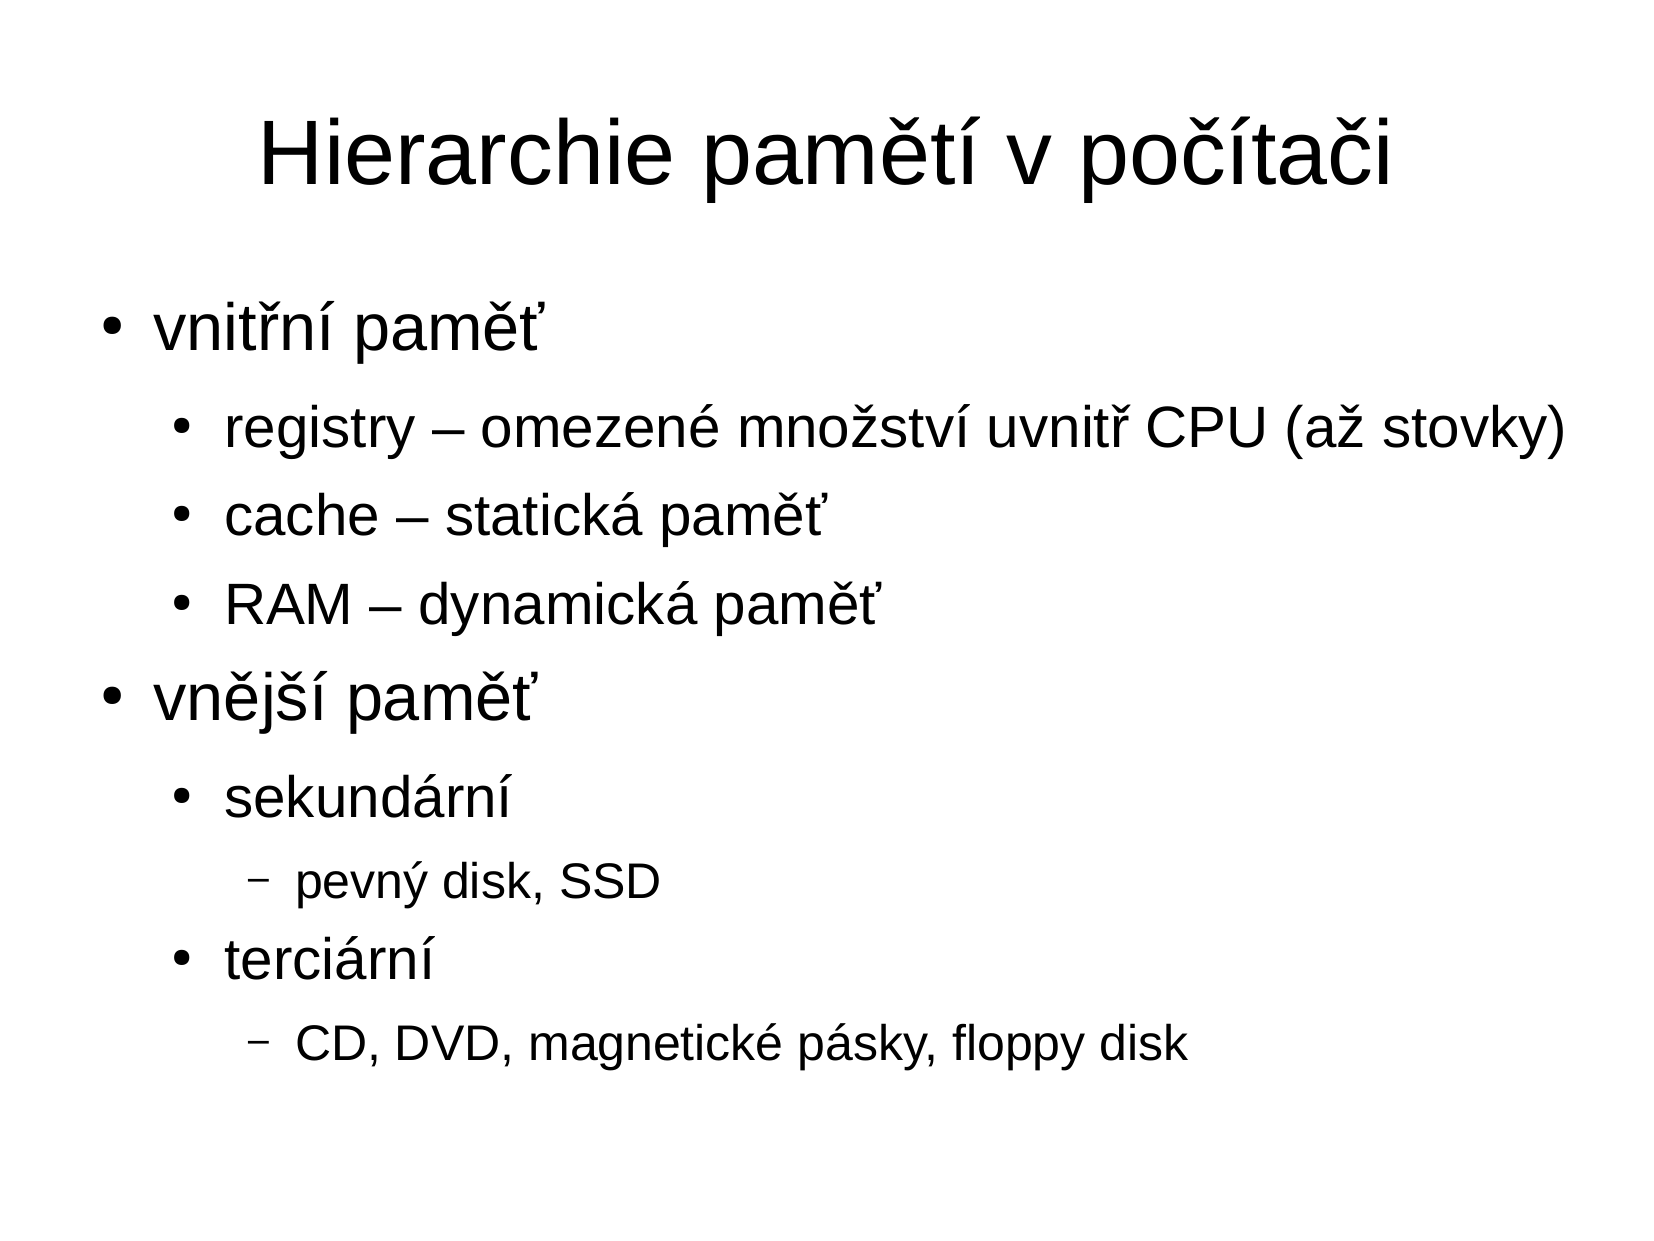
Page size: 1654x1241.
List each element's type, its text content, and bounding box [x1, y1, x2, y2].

title Hierarchie pamětí v počítači [82, 56, 1571, 250]
list vnitřní paměť registry – omezené množství uvnitř CPU (až stovky) cache – statická paměť RAM – dynamická paměť vnější paměť sekundární pevný disk, SSD terciární CD, DVD, magnetické pásky, floppy disk [82, 290, 1571, 1094]
